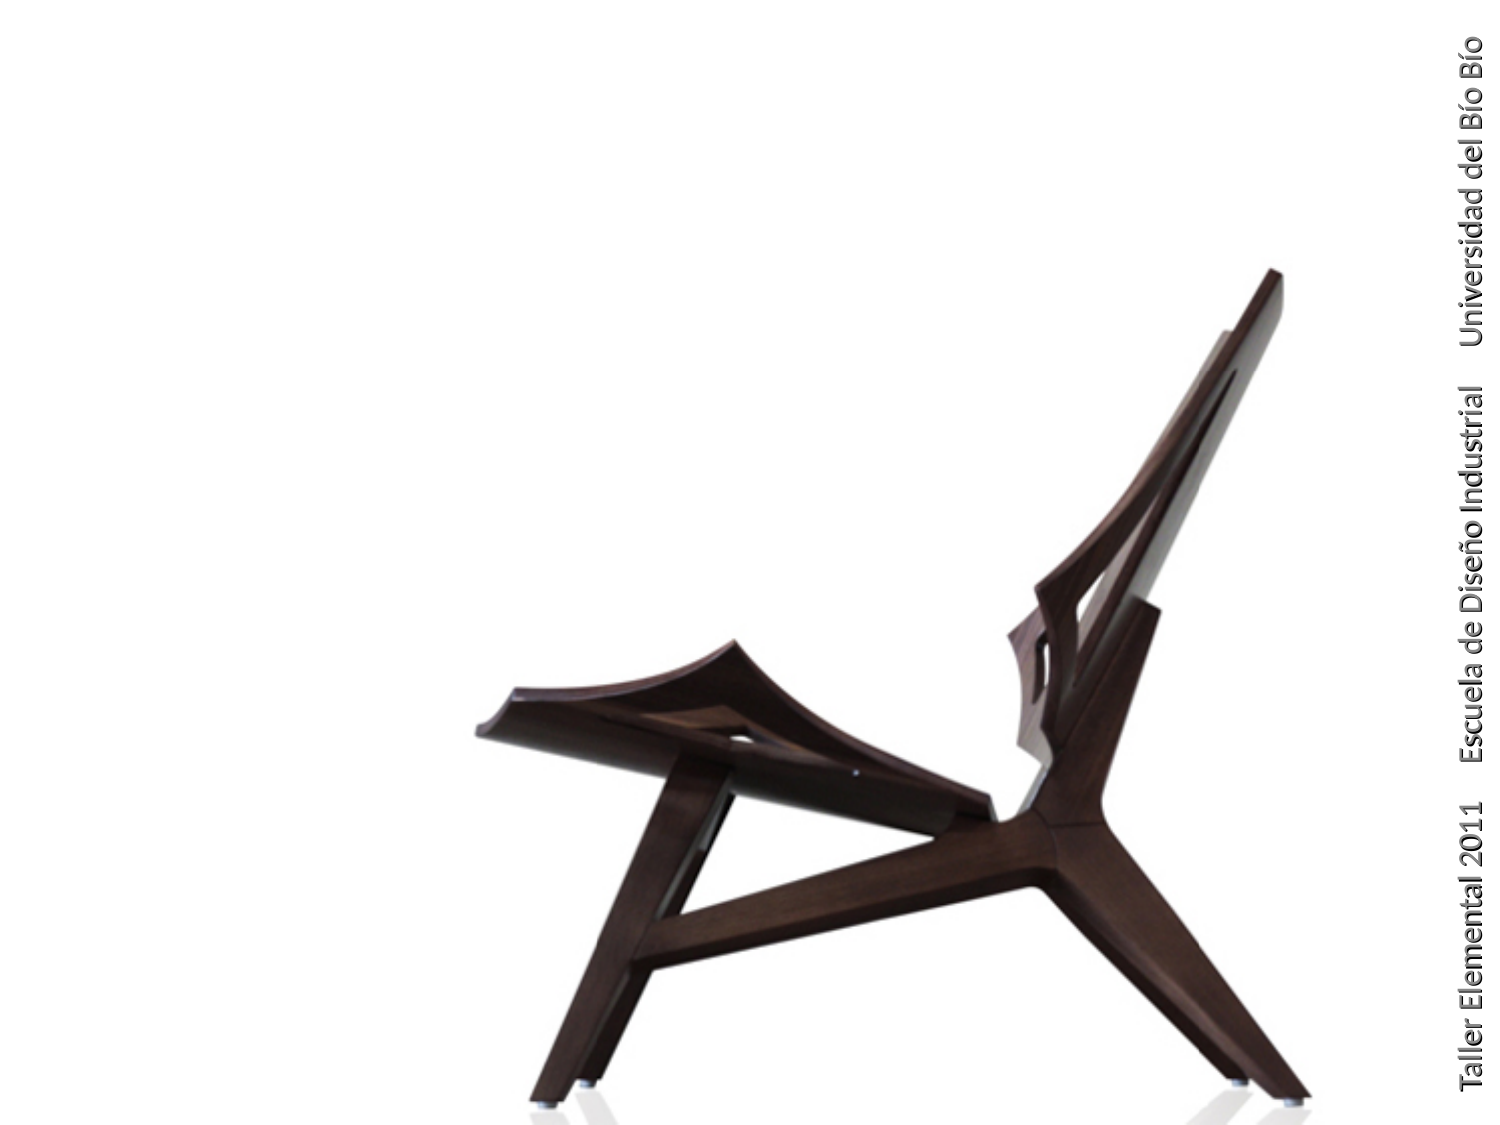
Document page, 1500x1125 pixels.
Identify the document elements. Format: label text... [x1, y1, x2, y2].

text_box Taller Elemental 2011 Escuela de Diseño Industrial Universidad del Bío Bío [1435, 0, 1500, 1106]
picture [298, 241, 1500, 1125]
